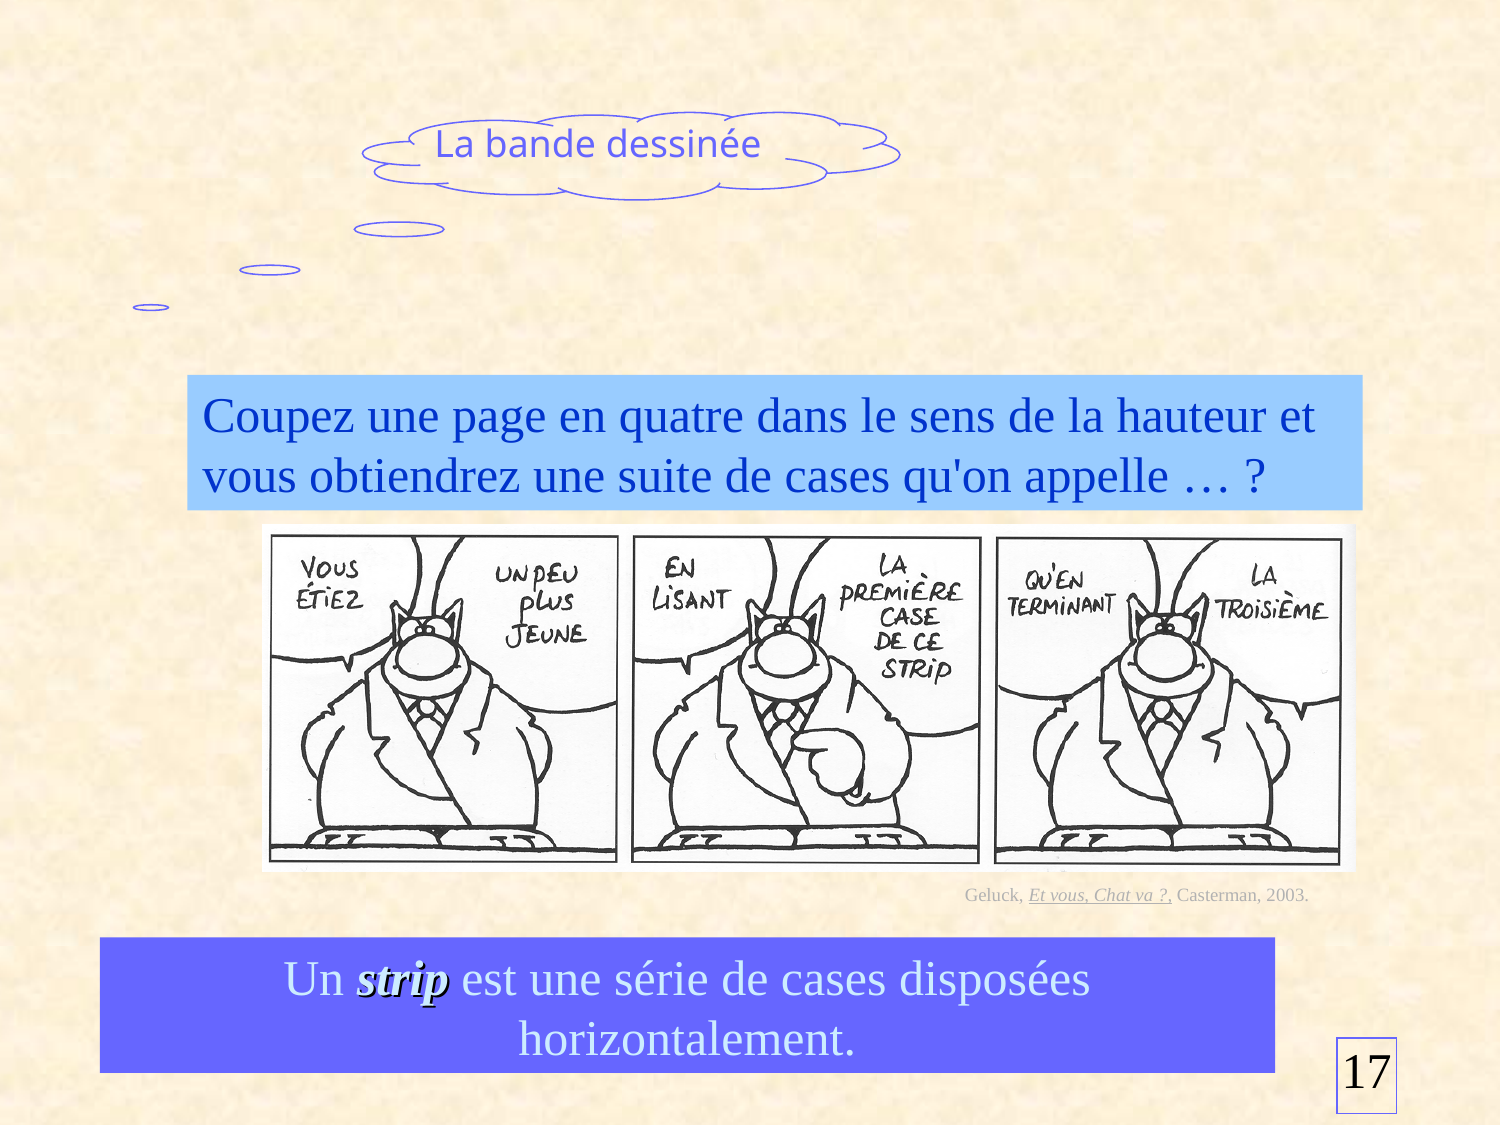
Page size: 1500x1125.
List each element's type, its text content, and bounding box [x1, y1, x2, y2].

picture [0, 0, 1500, 1125]
text_box Geluck, Et vous, Chat va ?, Casterman, 2003. [949, 875, 1338, 913]
text_box Un strip est une série de cases disposées horizontalement. [99, 937, 1276, 1073]
text_box Coupez une page en quatre dans le sens de la hauteur et vous obtiendrez une suite de cases qu'on appelle … ? [187, 374, 1363, 511]
